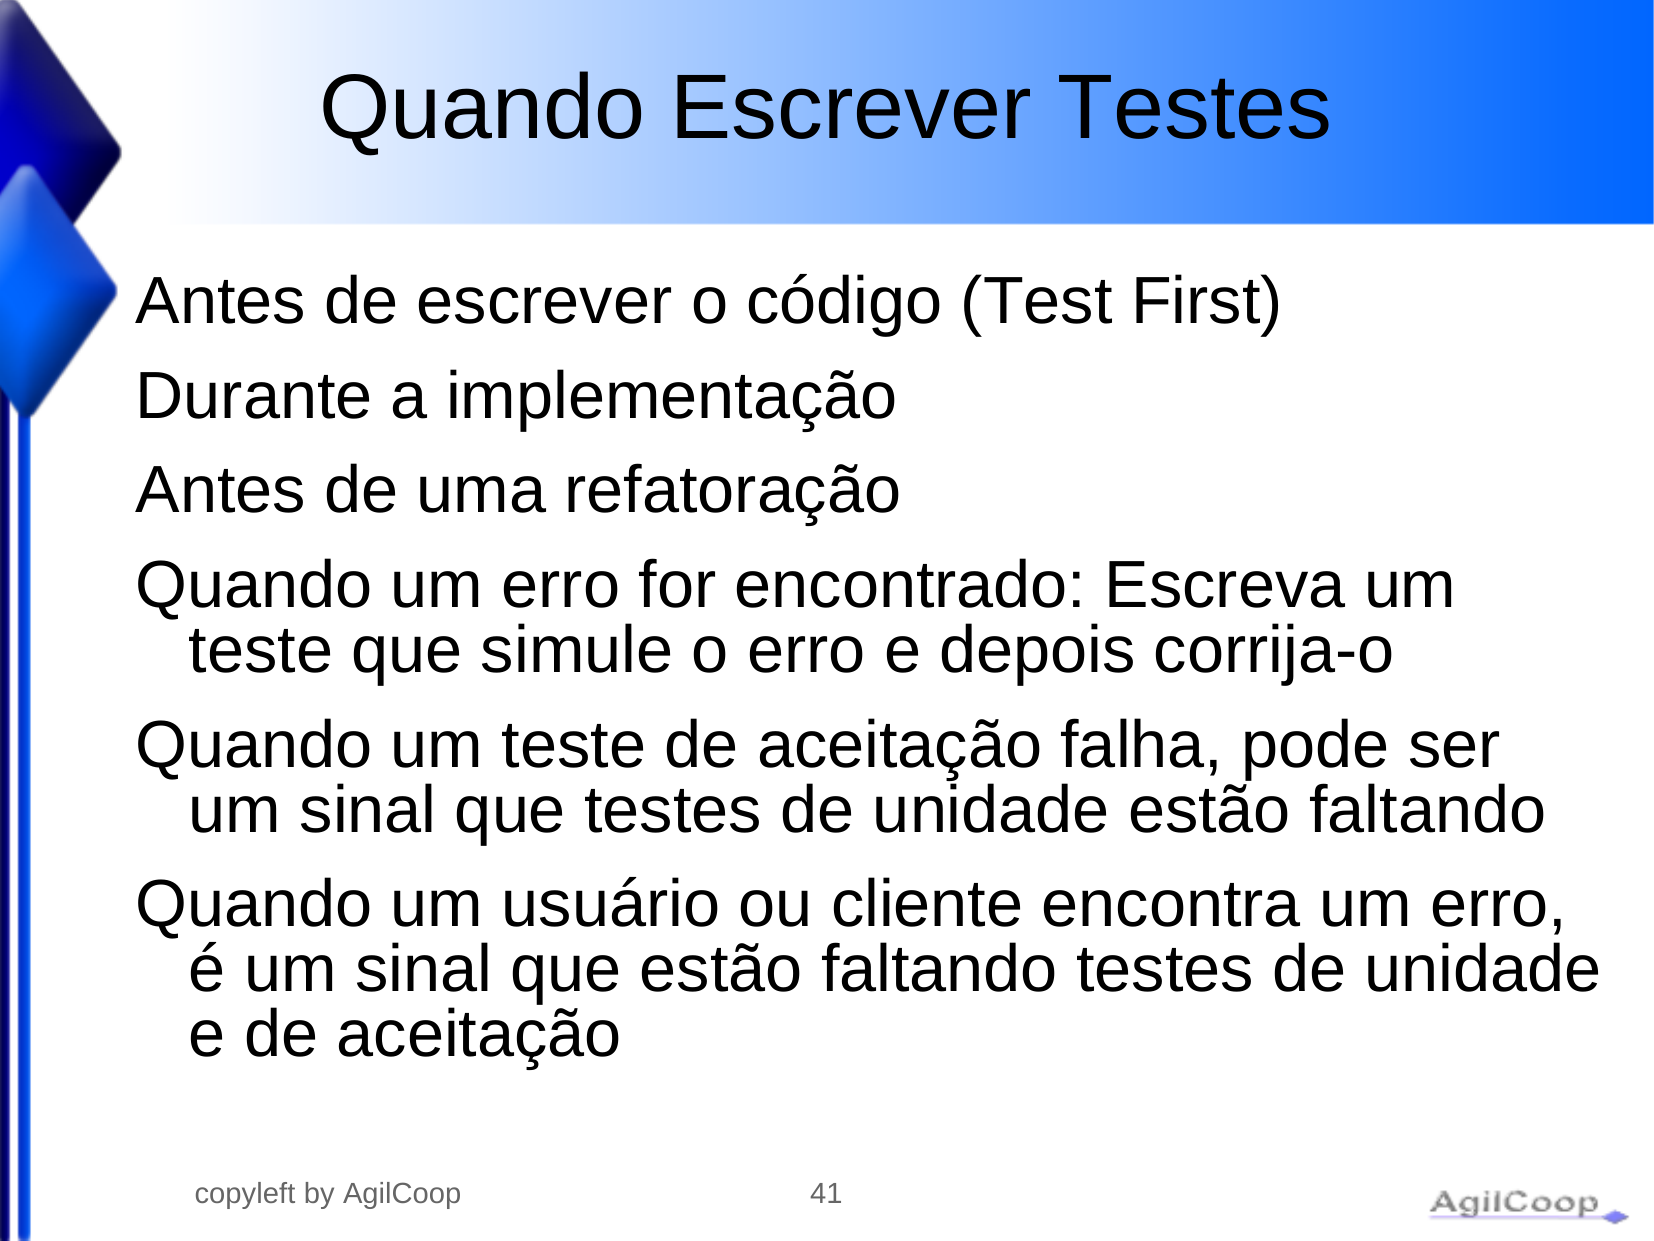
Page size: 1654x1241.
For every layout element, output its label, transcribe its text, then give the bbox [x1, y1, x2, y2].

list Antes de escrever o código (Test First) Durante a implementação Antes de uma refatoração Quando um erro for encontrado: Escreva um teste que simule o erro e depois corrija-o Quando um teste de aceitação falha, pode ser um sinal que testes de unidade estão faltando Quando um usuário ou cliente encontra um erro, é um sinal que estão faltando testes de unidade e de aceitação [118, 271, 1607, 1080]
title Quando Escrever Testes [82, 60, 1571, 163]
picture [0, 0, 1654, 1241]
